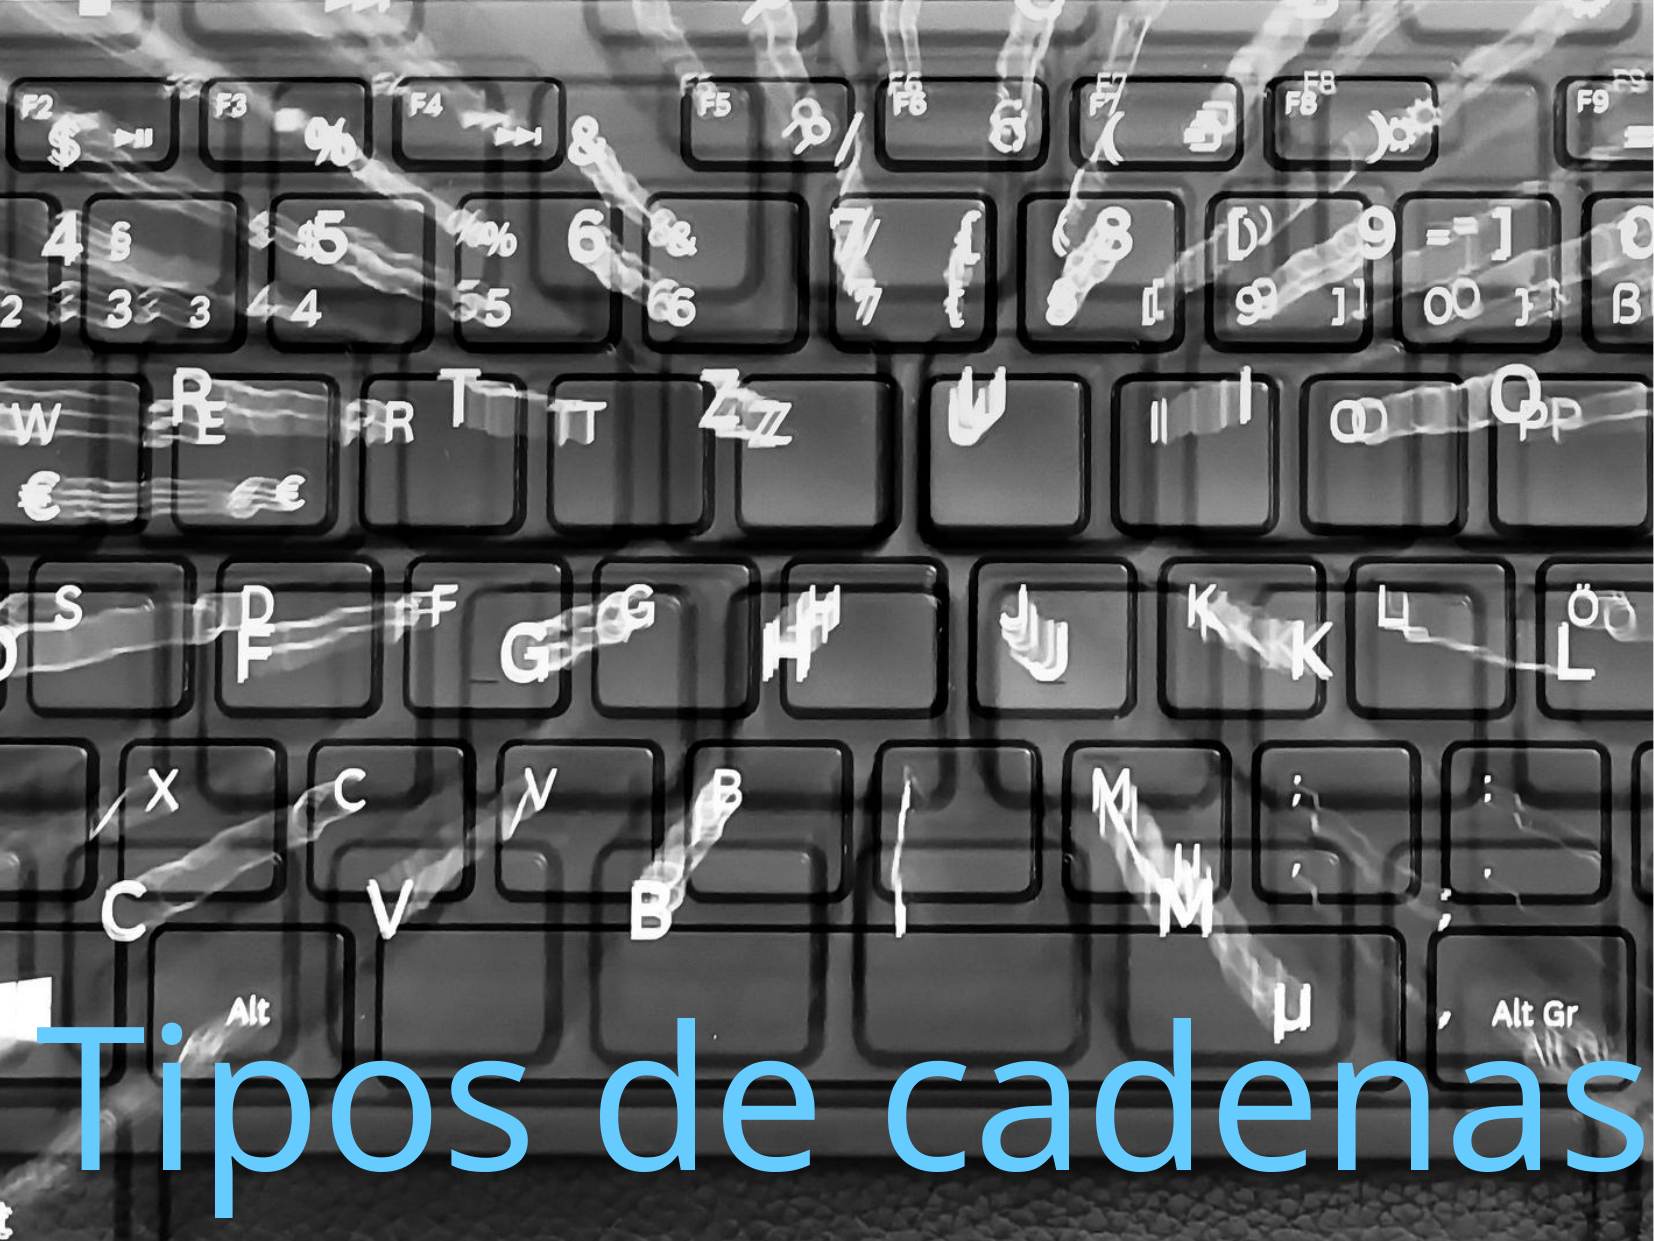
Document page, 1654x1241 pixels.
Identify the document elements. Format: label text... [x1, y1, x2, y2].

text_box Tipos de cadenas [35, 856, 1654, 1193]
picture [0, 0, 1654, 1241]
